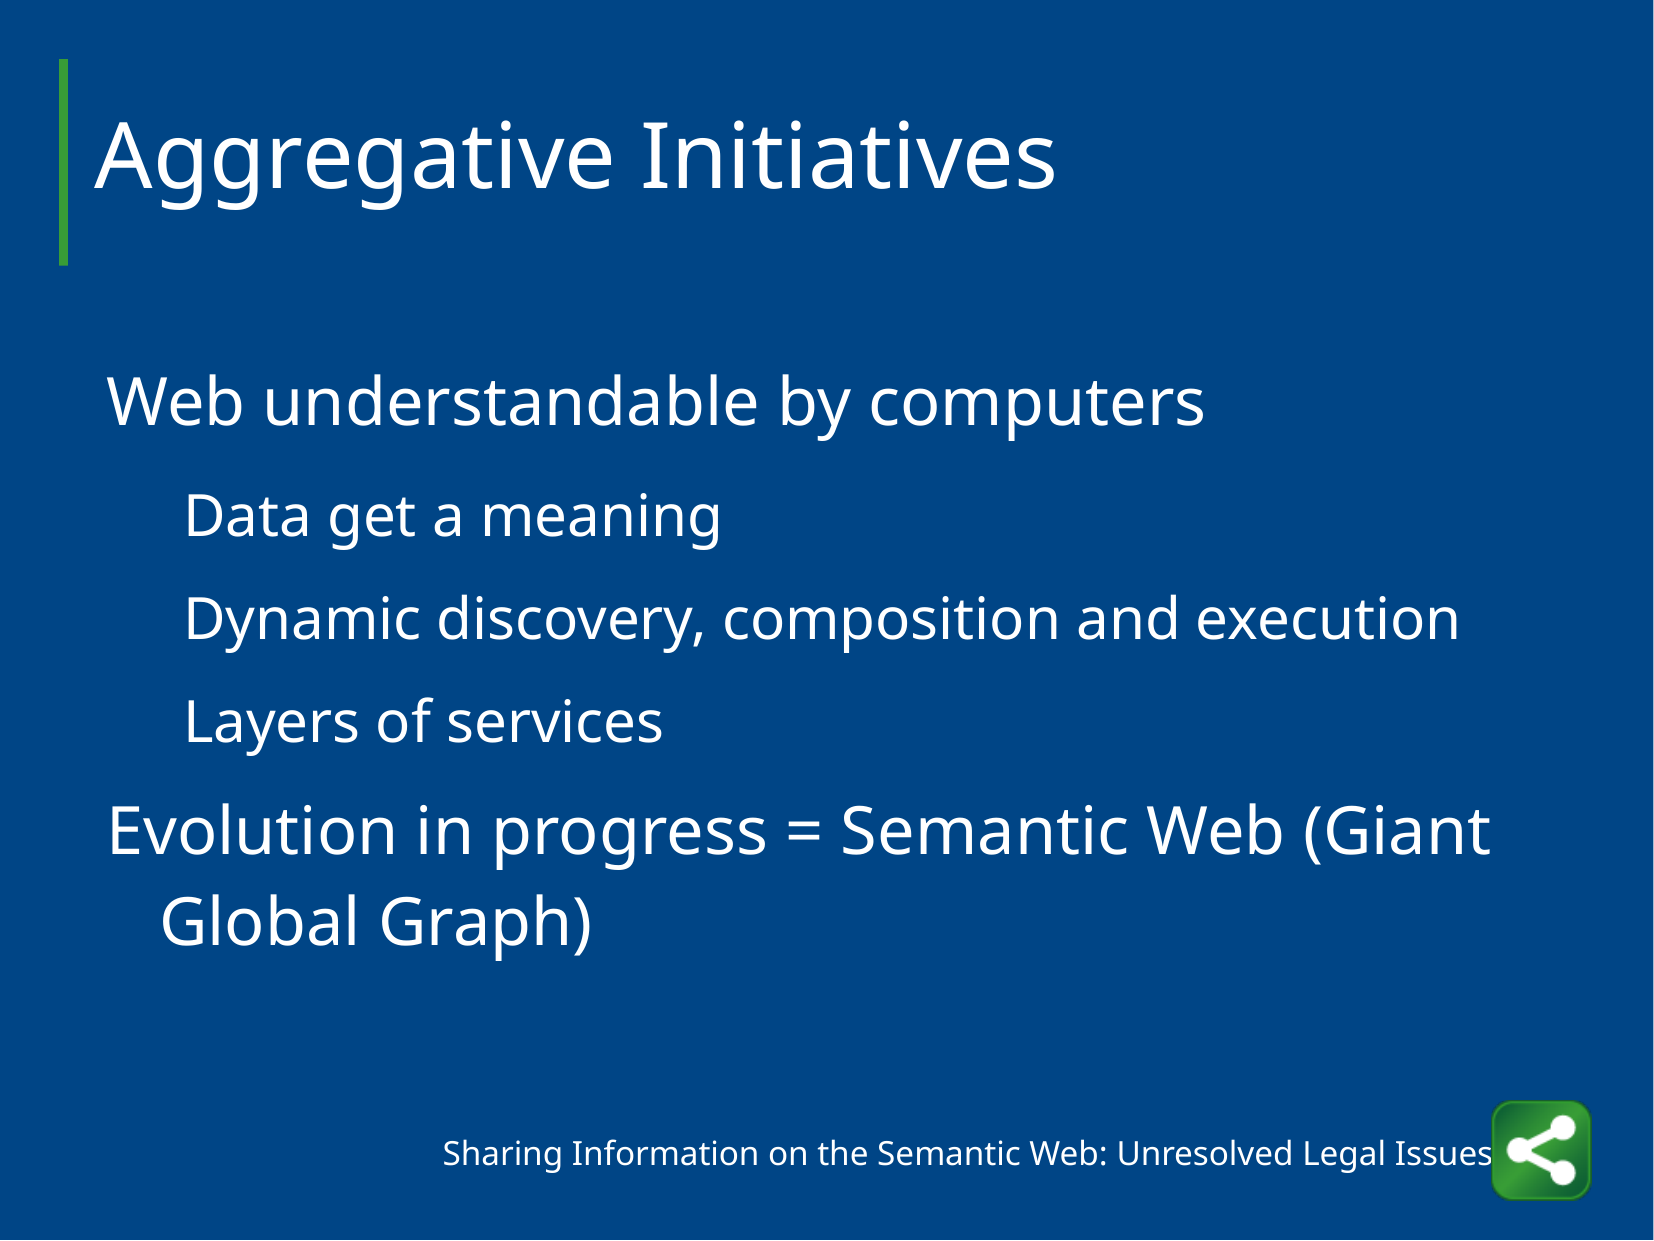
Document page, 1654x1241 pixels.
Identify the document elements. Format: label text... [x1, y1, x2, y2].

picture [1491, 1100, 1592, 1201]
title Aggregative Initiatives [94, 56, 1577, 250]
list Web understandable by computers Data get a meaning Dynamic discovery, composition and execution Layers of services Evolution in progress = Semantic Web (Giant Global Graph) [88, 354, 1577, 1078]
